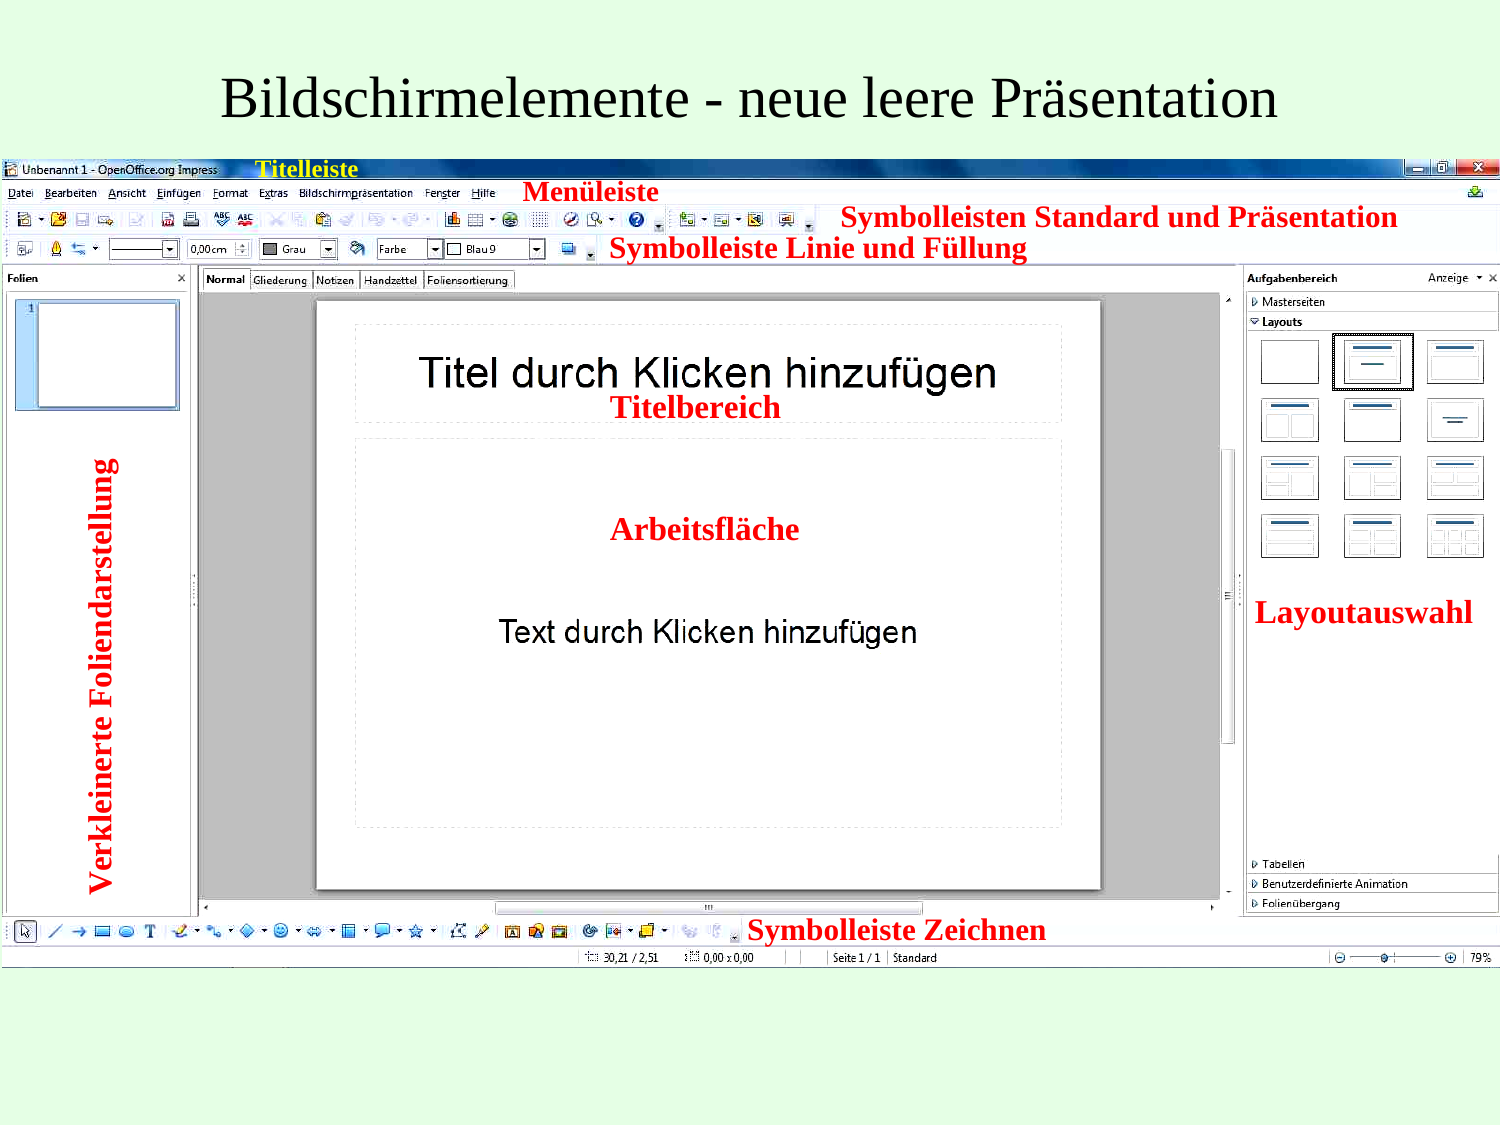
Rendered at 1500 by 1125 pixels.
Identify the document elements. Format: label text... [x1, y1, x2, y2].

text_box Symbolleiste Zeichnen [732, 902, 1076, 957]
text_box Menüleiste [507, 165, 757, 221]
text_box Arbeitsfläche [595, 500, 815, 555]
text_box Titelbereich [594, 377, 797, 433]
title Bildschirmelemente - neue leere Präsentation [112, 37, 1388, 150]
text_box Symbolleisten Standard und Präsentation [825, 188, 1418, 247]
text_box Titelleiste [239, 145, 489, 197]
text_box Layoutauswahl [1240, 582, 1490, 638]
text_box Symbolleiste Linie und Füllung [594, 219, 1091, 277]
text_box Verkleinerte Foliendarstellung [70, 444, 126, 911]
picture [2, 159, 1500, 968]
